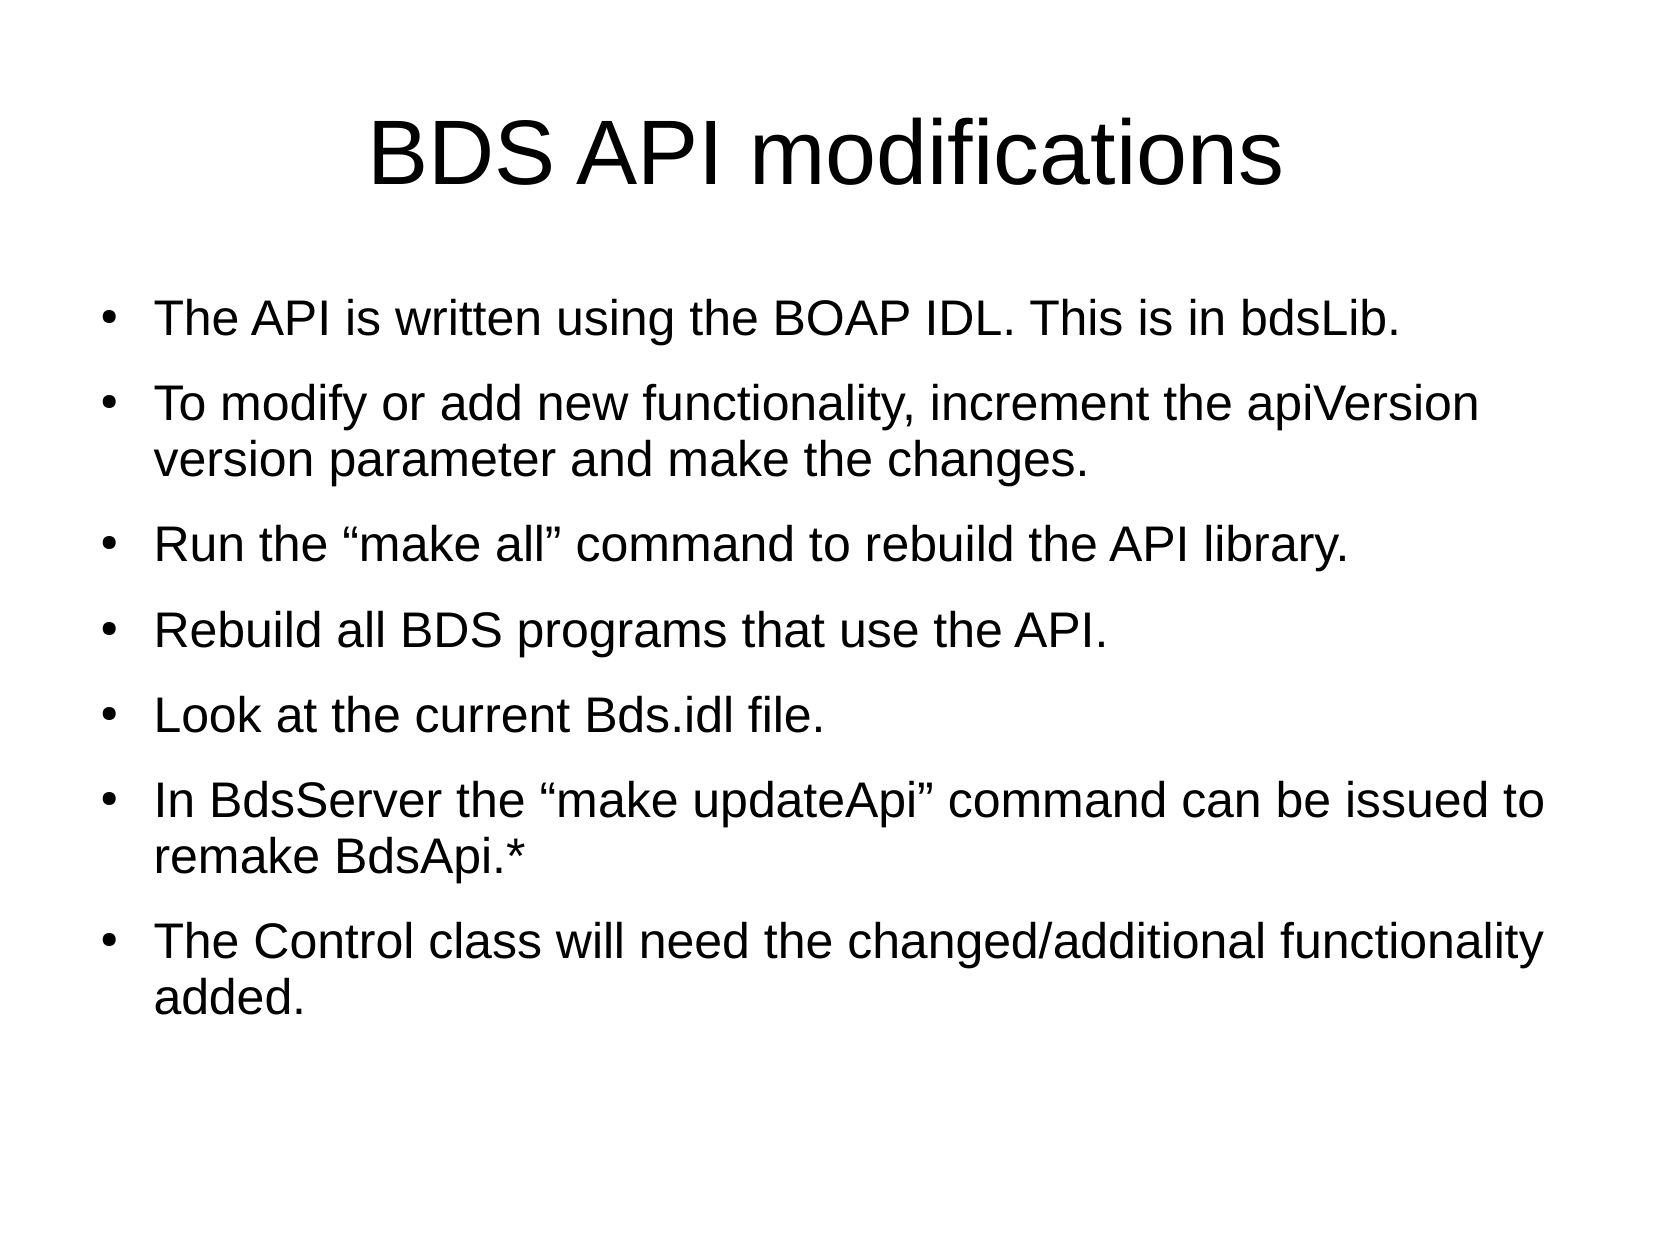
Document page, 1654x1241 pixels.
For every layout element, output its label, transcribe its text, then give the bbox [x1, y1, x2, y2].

list The API is written using the BOAP IDL. This is in bdsLib. To modify or add new functionality, increment the apiVersion version parameter and make the changes. Run the “make all” command to rebuild the API library. Rebuild all BDS programs that use the API. Look at the current Bds.idl file. In BdsServer the “make updateApi” command can be issued to remake BdsApi.* The Control class will need the changed/additional functionality added. [82, 290, 1571, 1094]
title BDS API modifications [82, 56, 1571, 250]
